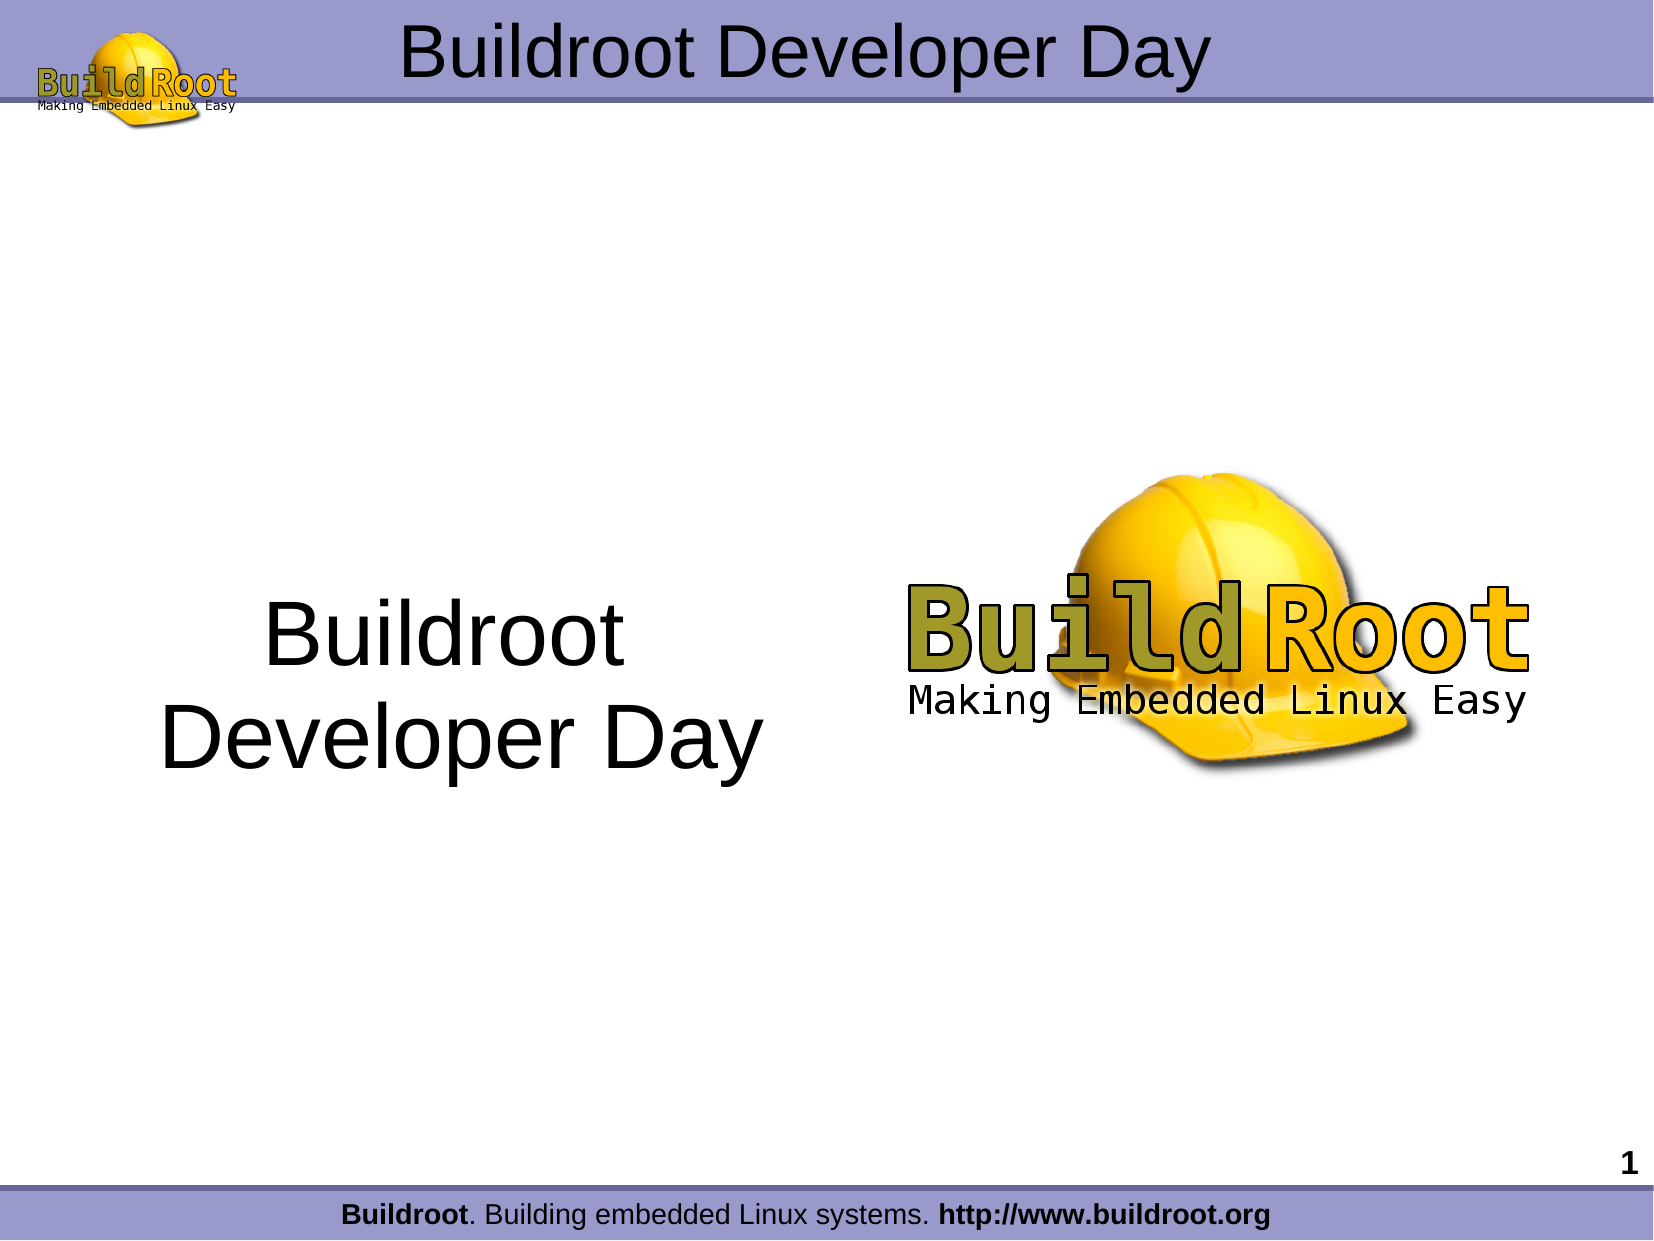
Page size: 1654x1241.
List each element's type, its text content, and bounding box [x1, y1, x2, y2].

title Buildroot Developer Day [60, 4, 1551, 98]
subtitle Buildroot Developer Day [31, 260, 822, 1111]
picture [846, 426, 1607, 807]
picture [18, 17, 261, 140]
